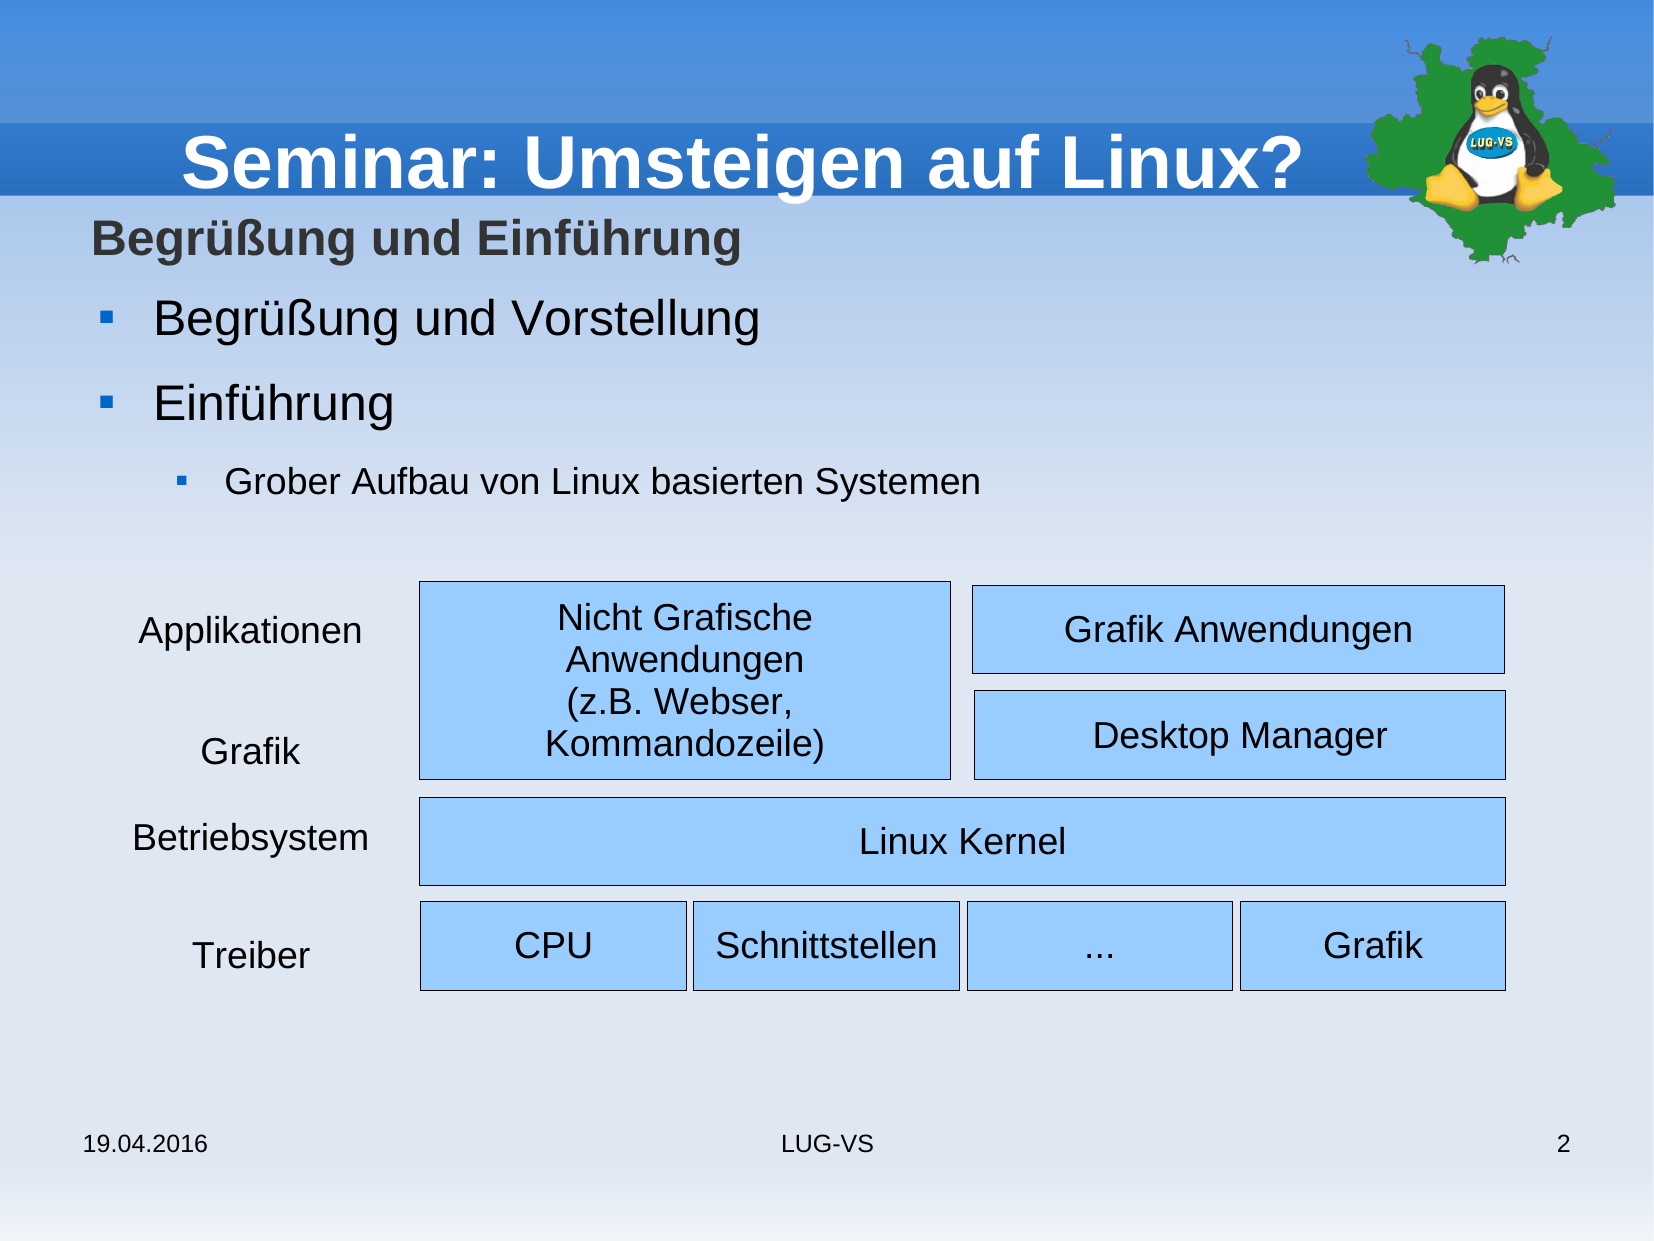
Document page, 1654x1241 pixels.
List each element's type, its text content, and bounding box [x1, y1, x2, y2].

text_box Schnittstellen [693, 901, 960, 991]
text_box ... [967, 901, 1233, 991]
text_box Betriebsystem [117, 809, 384, 866]
text_box Begrüßung und Einführung [19, 209, 987, 267]
text_box CPU [420, 901, 687, 991]
picture [0, 0, 1654, 1241]
text_box Desktop Manager [974, 690, 1506, 780]
title Seminar: Umsteigen auf Linux? [0, 59, 1489, 267]
picture [1489, 137, 1512, 149]
text_box Grafik [185, 722, 316, 780]
text_box Grafik [1240, 901, 1506, 991]
text_box Nicht Grafische Anwendungen (z.B. Webser, Kommandozeile) [419, 581, 951, 780]
text_box Linux Kernel [419, 797, 1506, 886]
text_box Grafik Anwendungen [972, 585, 1505, 674]
list Begrüßung und Vorstellung Einführung Grober Aufbau von Linux basierten Systemen [82, 290, 1571, 1109]
text_box Applikationen [123, 602, 378, 660]
text_box Treiber [177, 927, 324, 985]
